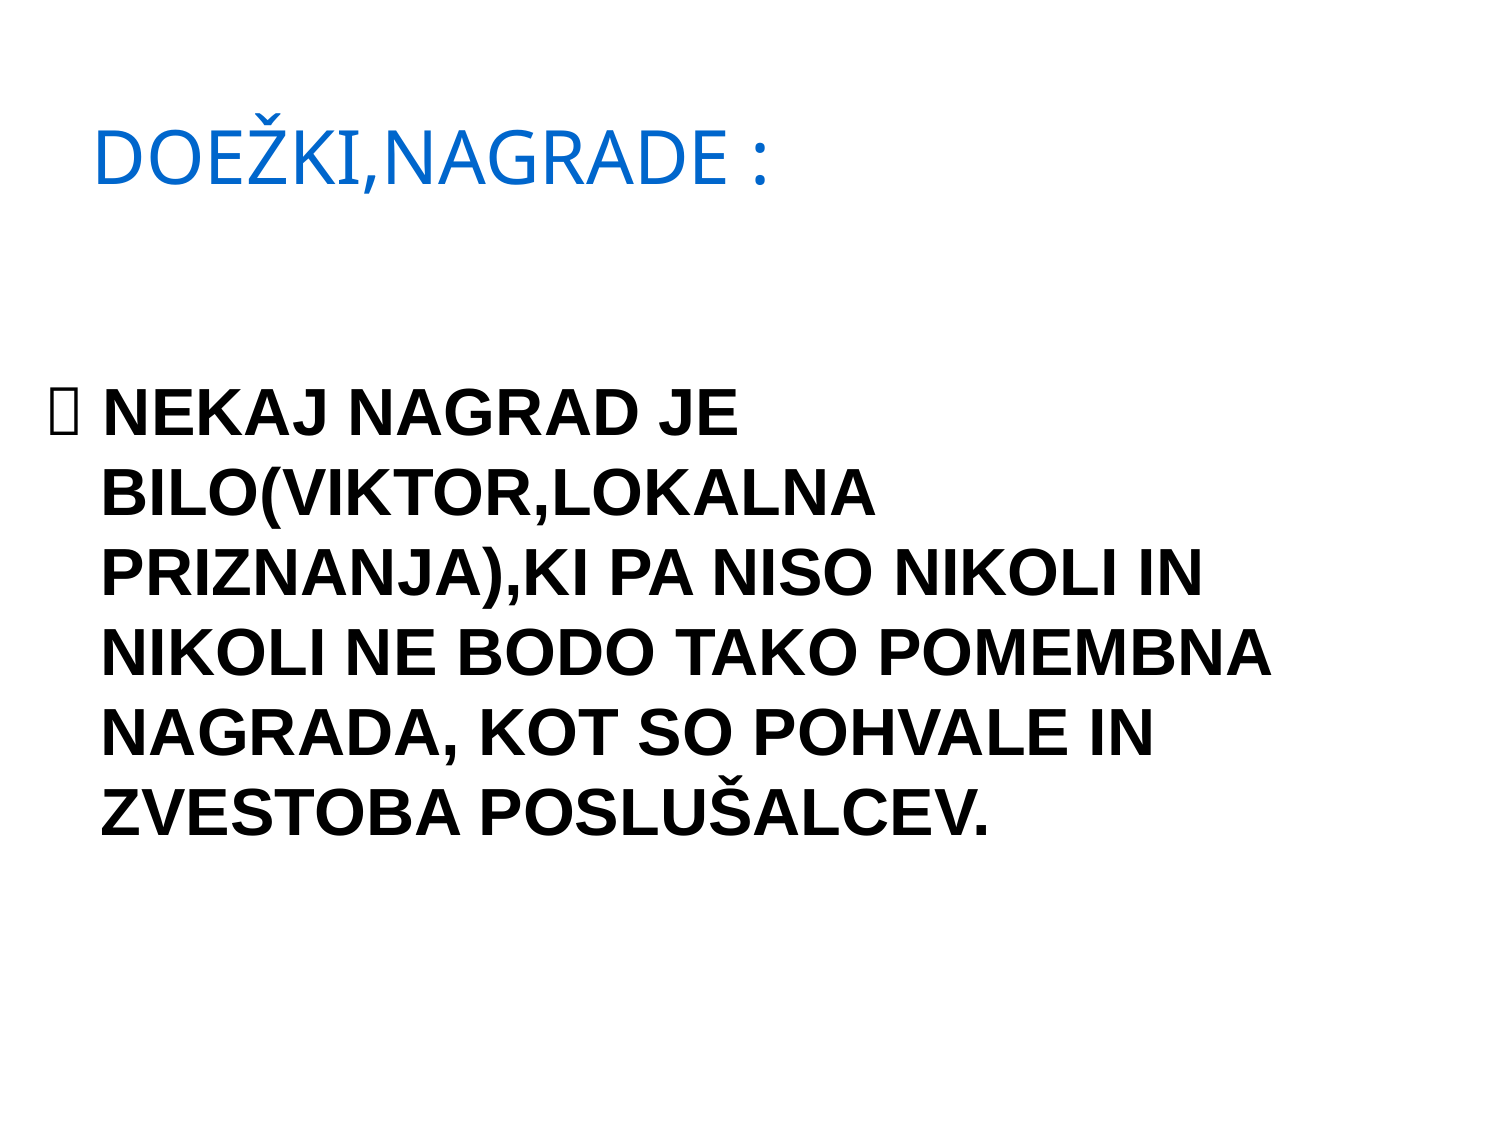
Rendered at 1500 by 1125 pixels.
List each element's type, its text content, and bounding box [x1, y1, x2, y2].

text_box DOEŽKI,NAGRADE : [76, 101, 712, 256]
list  NEKAJ NAGRAD JE BILO(VIKTOR,LOKALNA PRIZNANJA),KI PA NISO NIKOLI IN NIKOLI NE BODO TAKO POMEMBNA NAGRADA, KOT SO POHVALE IN ZVESTOBA POSLUŠALCEV. [29, 361, 1380, 1105]
